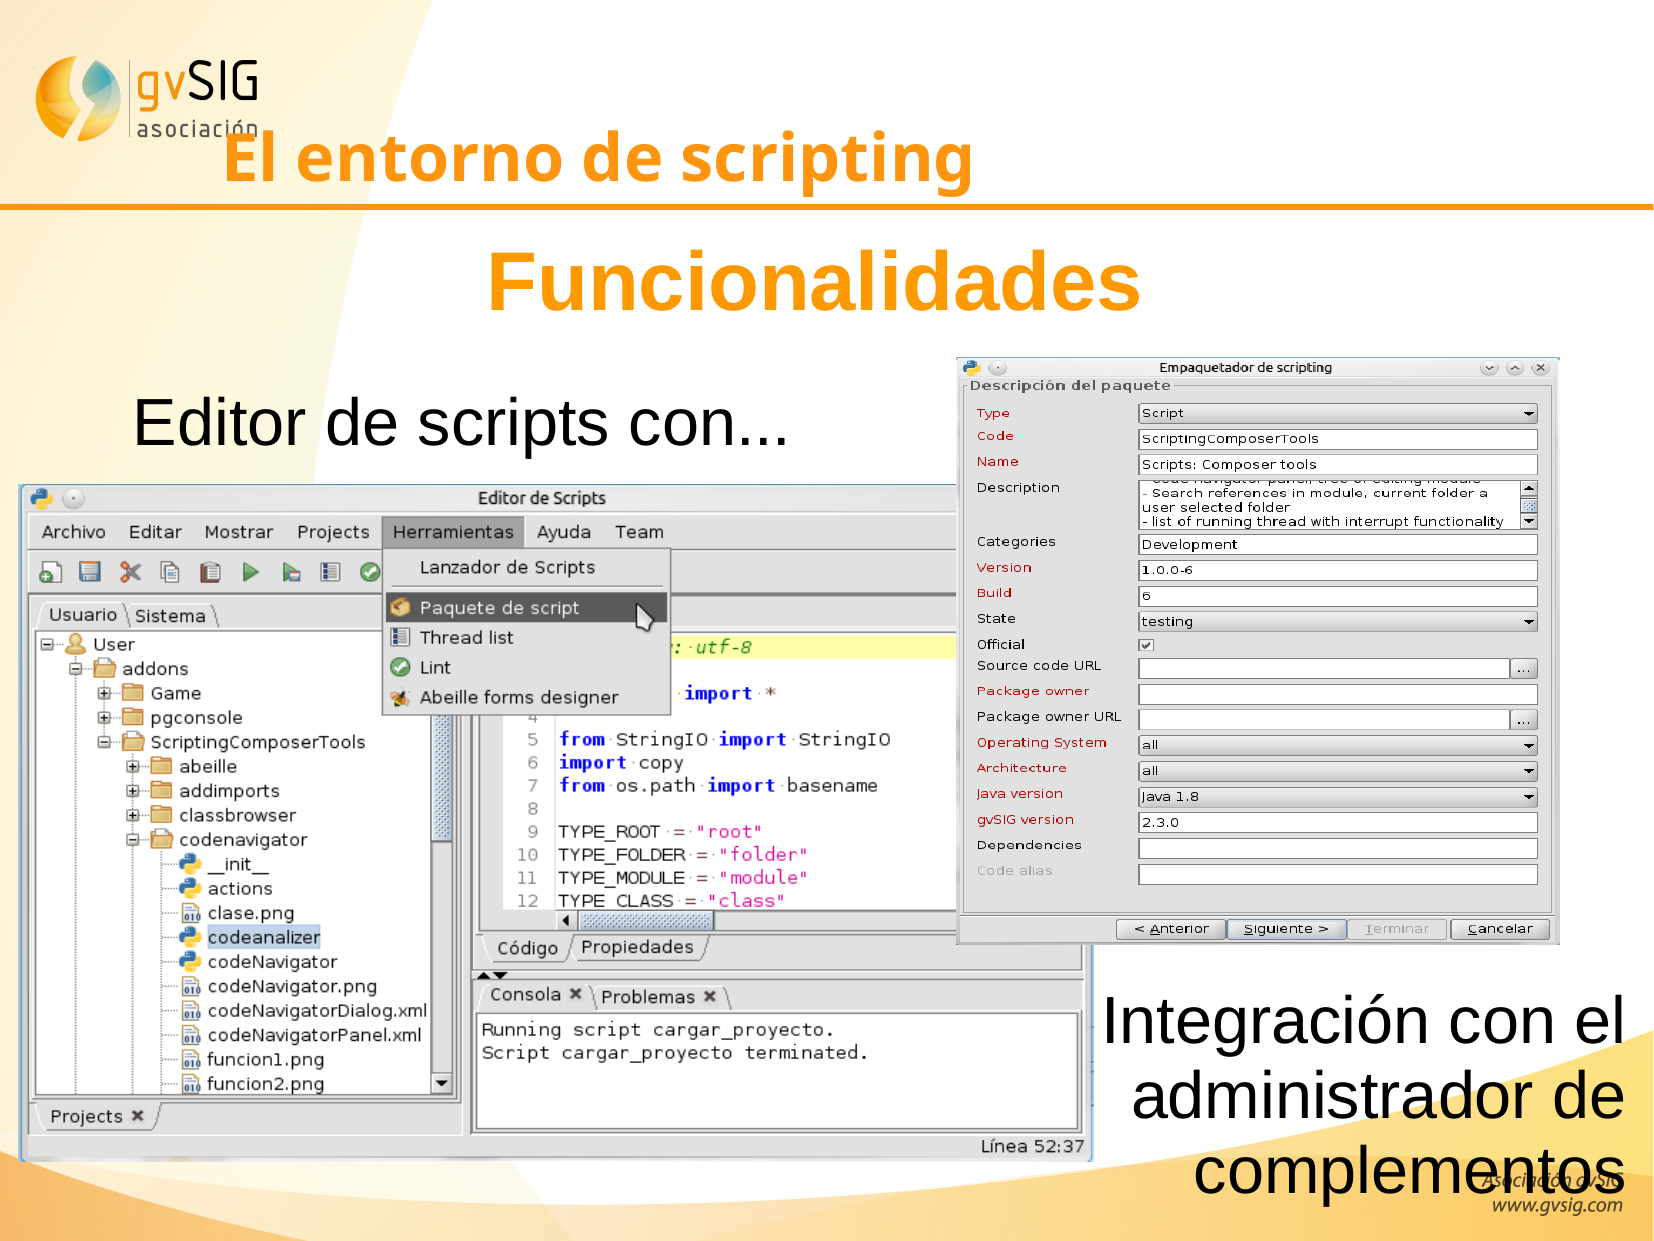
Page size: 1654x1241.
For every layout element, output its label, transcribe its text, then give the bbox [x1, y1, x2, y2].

text_box Funcionalidades [23, 228, 1607, 337]
text_box Editor de scripts con... Integración con el administrador de complementos [118, 377, 1642, 1216]
title El entorno de scripting [0, 0, 1654, 207]
picture [0, 210, 1654, 1241]
